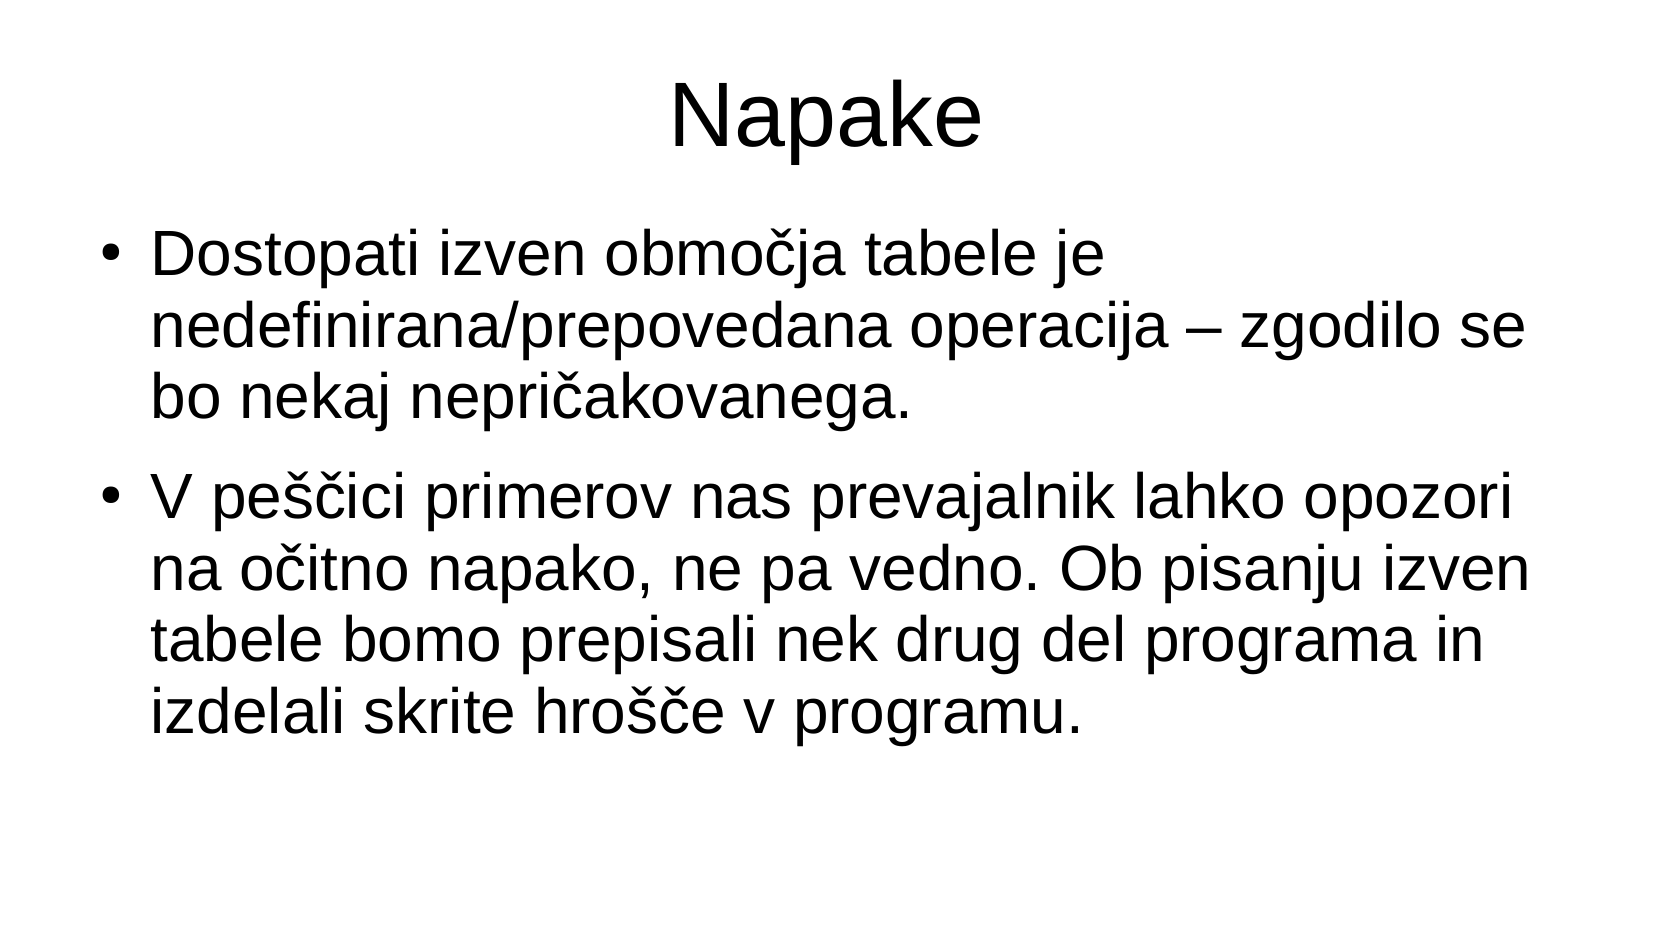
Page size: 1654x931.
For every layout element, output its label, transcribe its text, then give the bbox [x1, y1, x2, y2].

list Dostopati izven območja tabele je nedefinirana/prepovedana operacija – zgodilo se bo nekaj nepričakovanega. V peščici primerov nas prevajalnik lahko opozori na očitno napako, ne pa vedno. Ob pisanju izven tabele bomo prepisali nek drug del programa in izdelali skrite hrošče v programu. [82, 217, 1571, 758]
title Napake [82, 37, 1571, 193]
